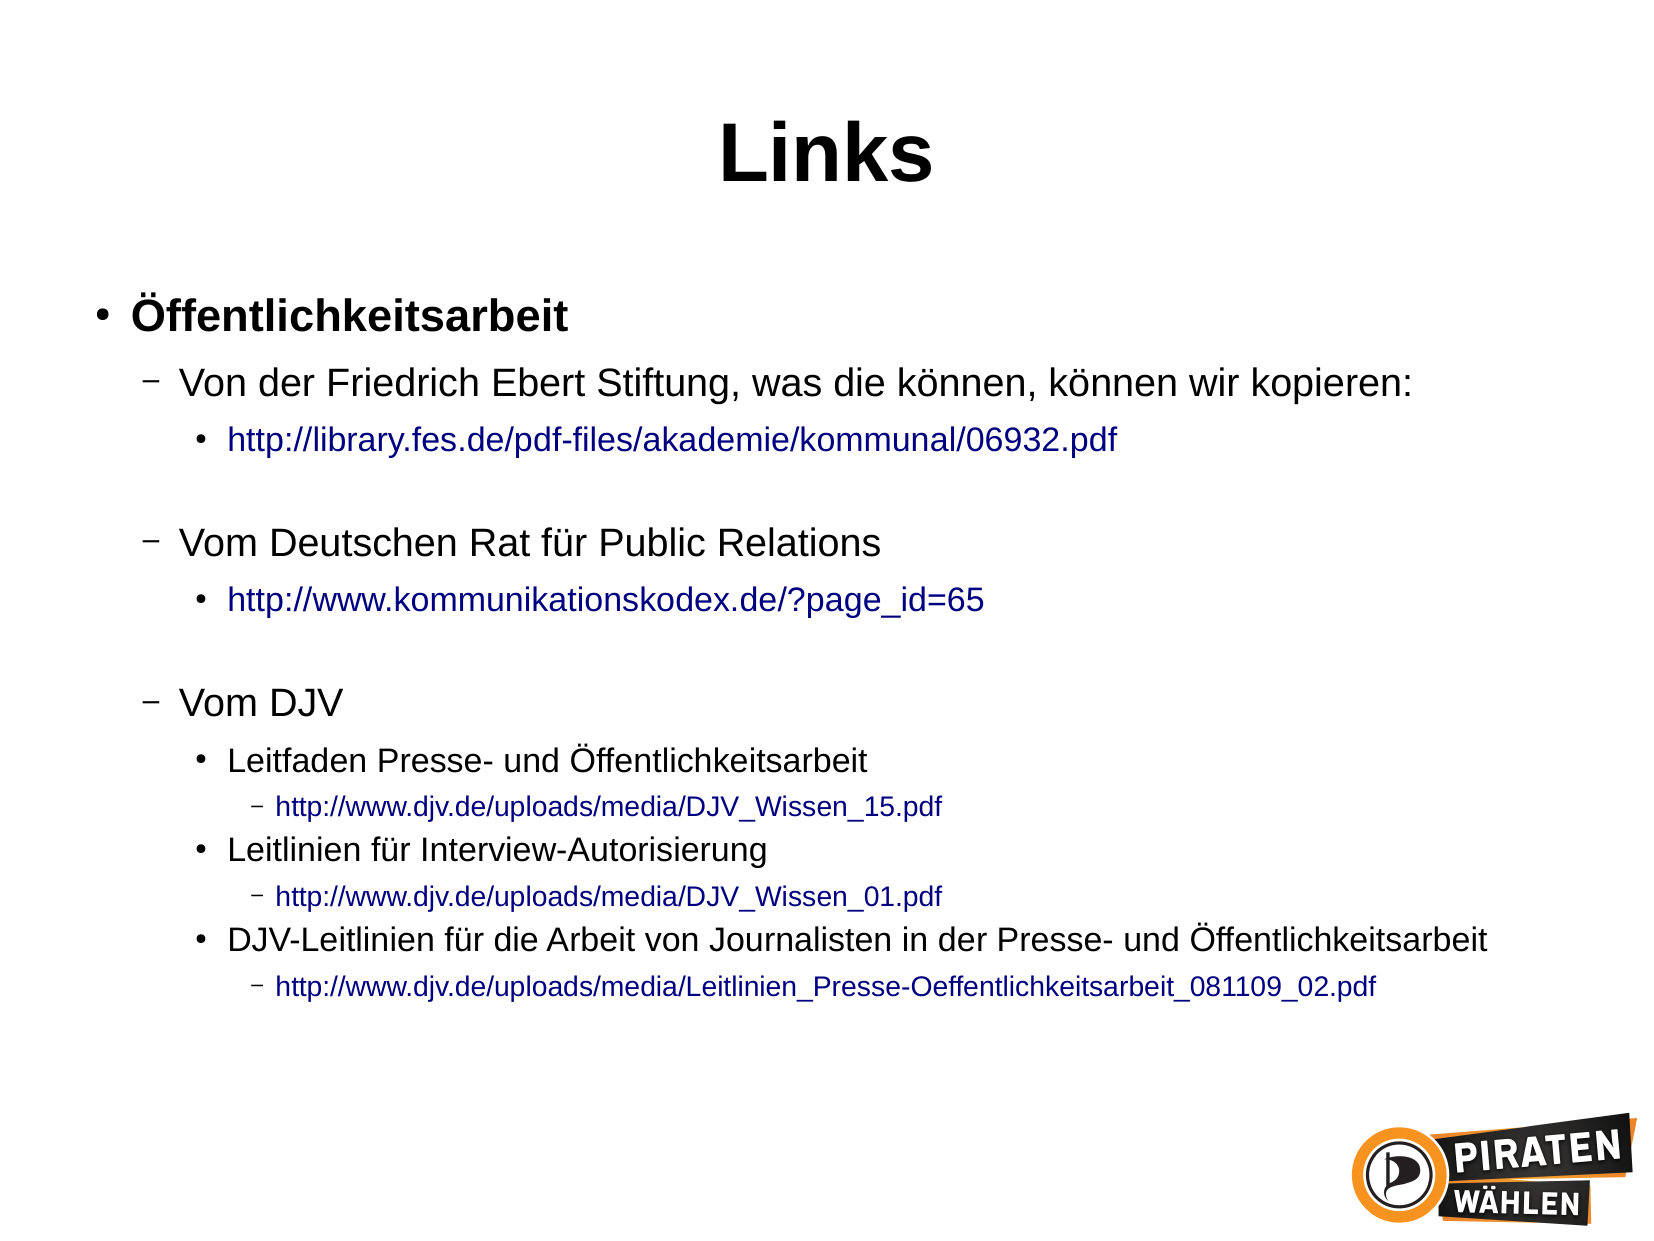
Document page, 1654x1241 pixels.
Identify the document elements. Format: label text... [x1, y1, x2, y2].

title Links [82, 49, 1571, 257]
picture [1337, 1098, 1654, 1241]
list Öffentlichkeitsarbeit Von der Friedrich Ebert Stiftung, was die können, können wir kopieren: http://library.fes.de/pdf-files/akademie/kommunal/06932.pdf Vom Deutschen Rat für Public Relations http://www.kommunikationskodex.de/?page_id=65 Vom DJV Leitfaden Presse- und Öffentlichkeitsarbeit http://www.djv.de/uploads/media/DJV_Wissen_15.pdf Leitlinien für Interview-Autorisierung http://www.djv.de/uploads/media/DJV_Wissen_01.pdf DJV-Leitlinien für die Arbeit von Journalisten in der Presse- und Öffentlichkeitsarbeit http://www.djv.de/uploads/media/Leitlinien_Presse-Oeffentlichkeitsarbeit_081109_02.pdf [82, 290, 1538, 1010]
